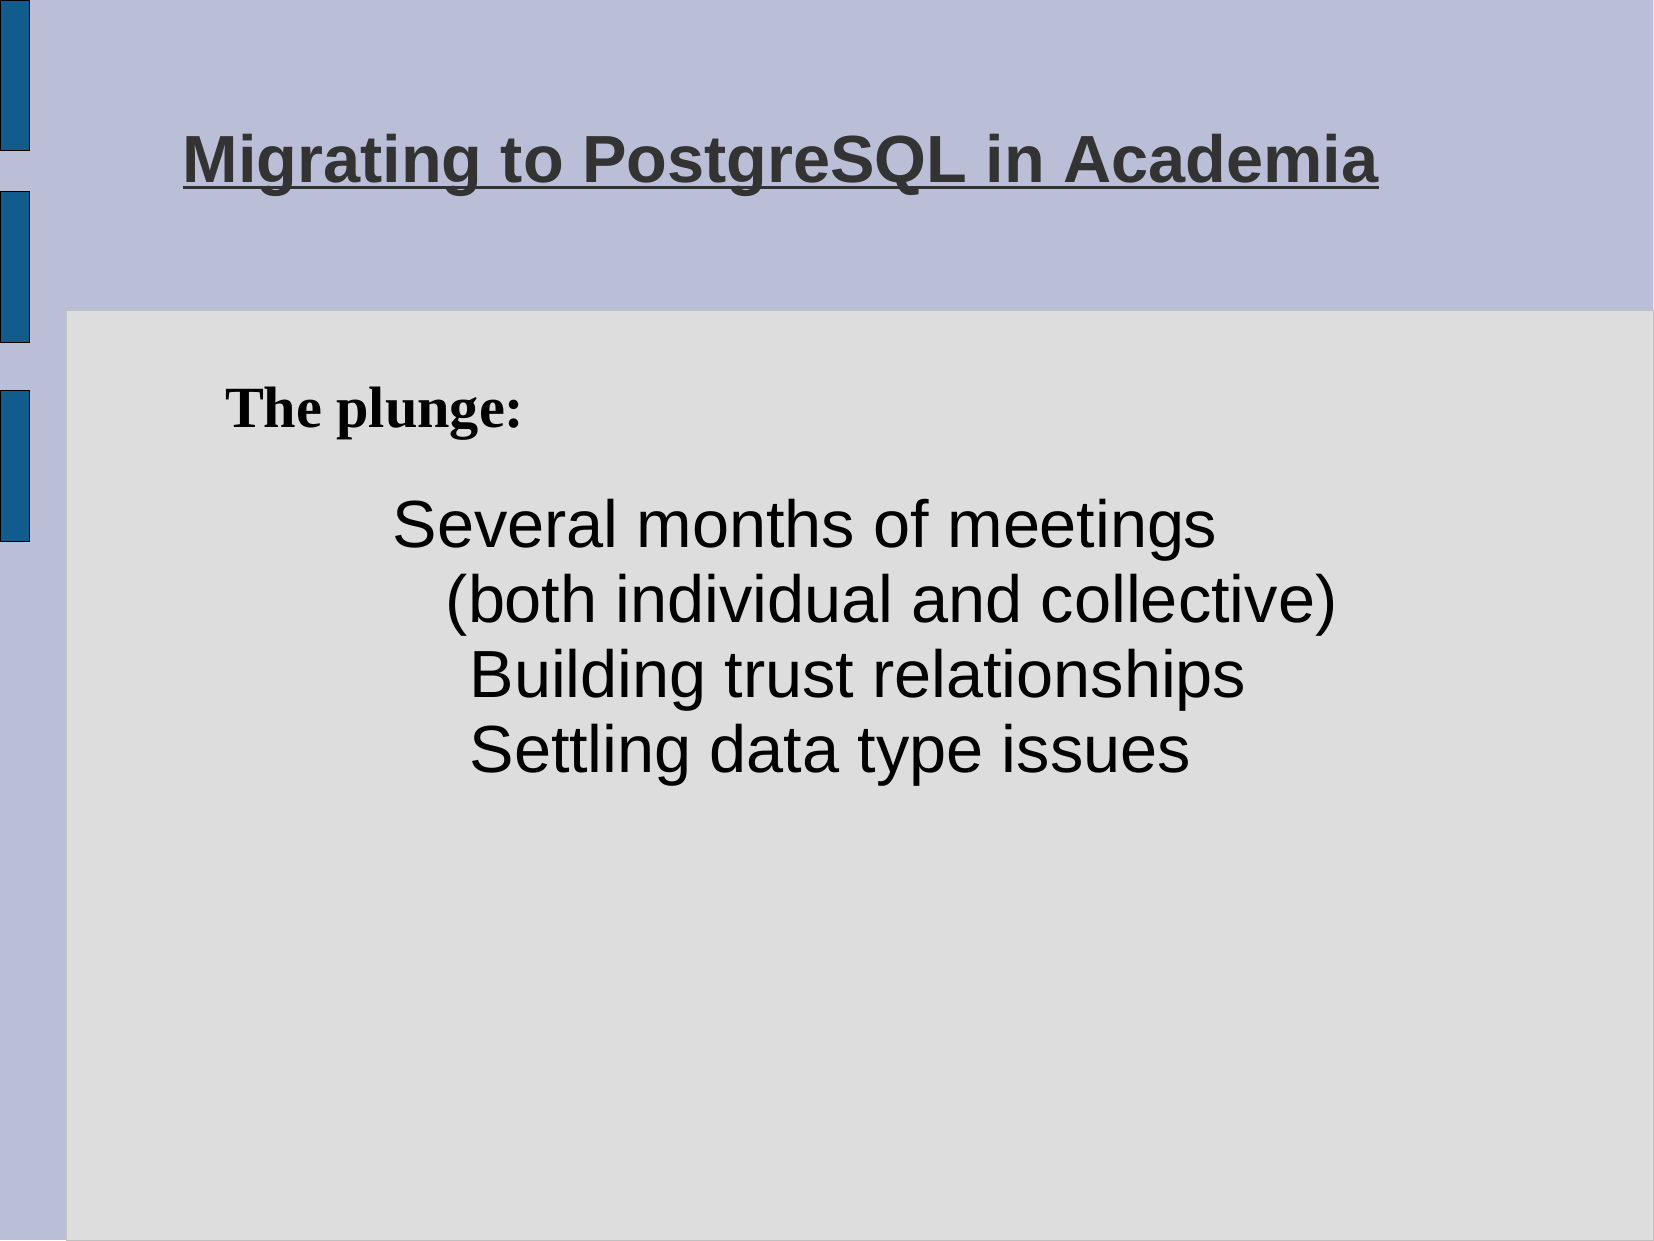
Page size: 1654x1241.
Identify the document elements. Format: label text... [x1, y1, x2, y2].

text_box Several months of meetings (both individual and collective) Building trust relationships Settling data type issues [375, 487, 1501, 787]
text_box The plunge: [225, 375, 1388, 441]
title Migrating to PostgreSQL in Academia [75, 55, 1488, 263]
